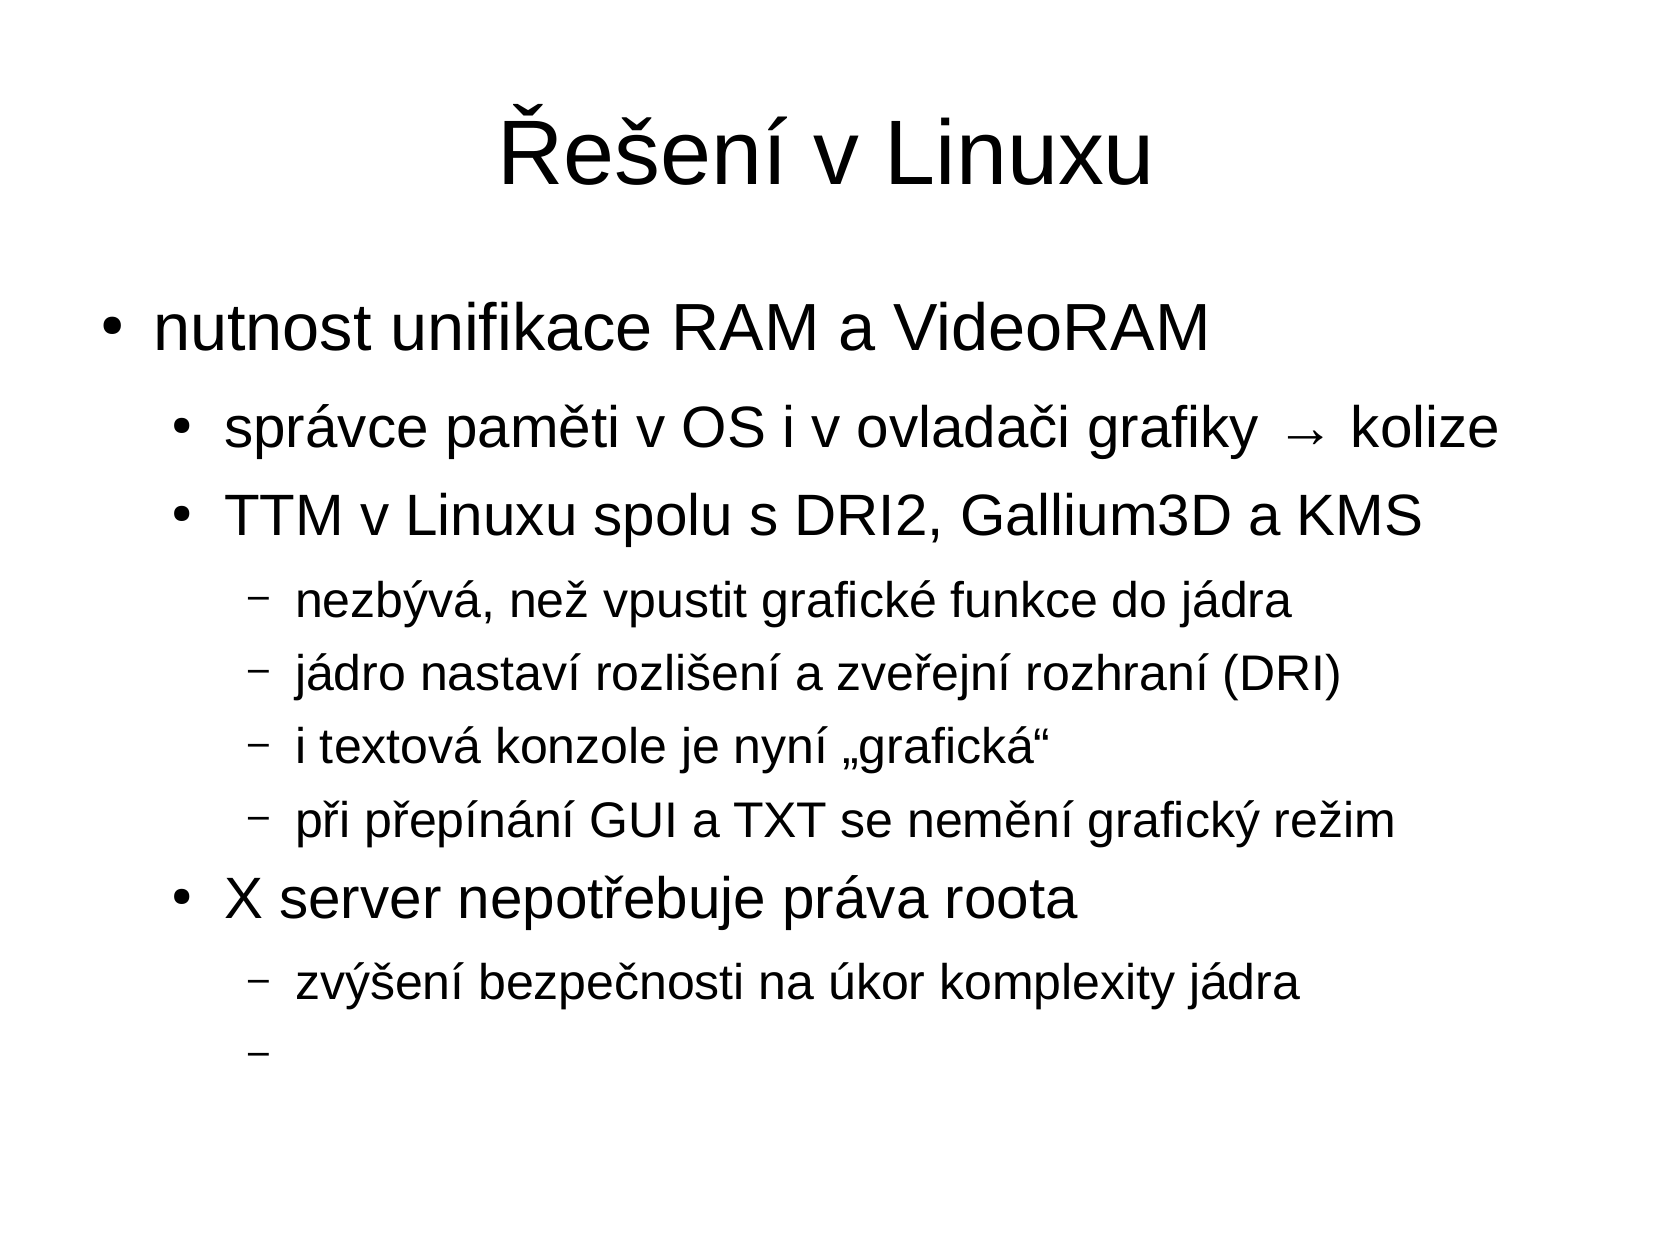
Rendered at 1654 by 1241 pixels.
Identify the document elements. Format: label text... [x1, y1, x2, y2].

title Řešení v Linuxu [82, 56, 1571, 250]
list nutnost unifikace RAM a VideoRAM správce paměti v OS i v ovladači grafiky → kolize TTM v Linuxu spolu s DRI2, Gallium3D a KMS nezbývá, než vpustit grafické funkce do jádra jádro nastaví rozlišení a zveřejní rozhraní (DRI) i textová konzole je nyní „grafická“ při přepínání GUI a TXT se nemění grafický režim X server nepotřebuje práva roota zvýšení bezpečnosti na úkor komplexity jádra [82, 290, 1571, 1094]
